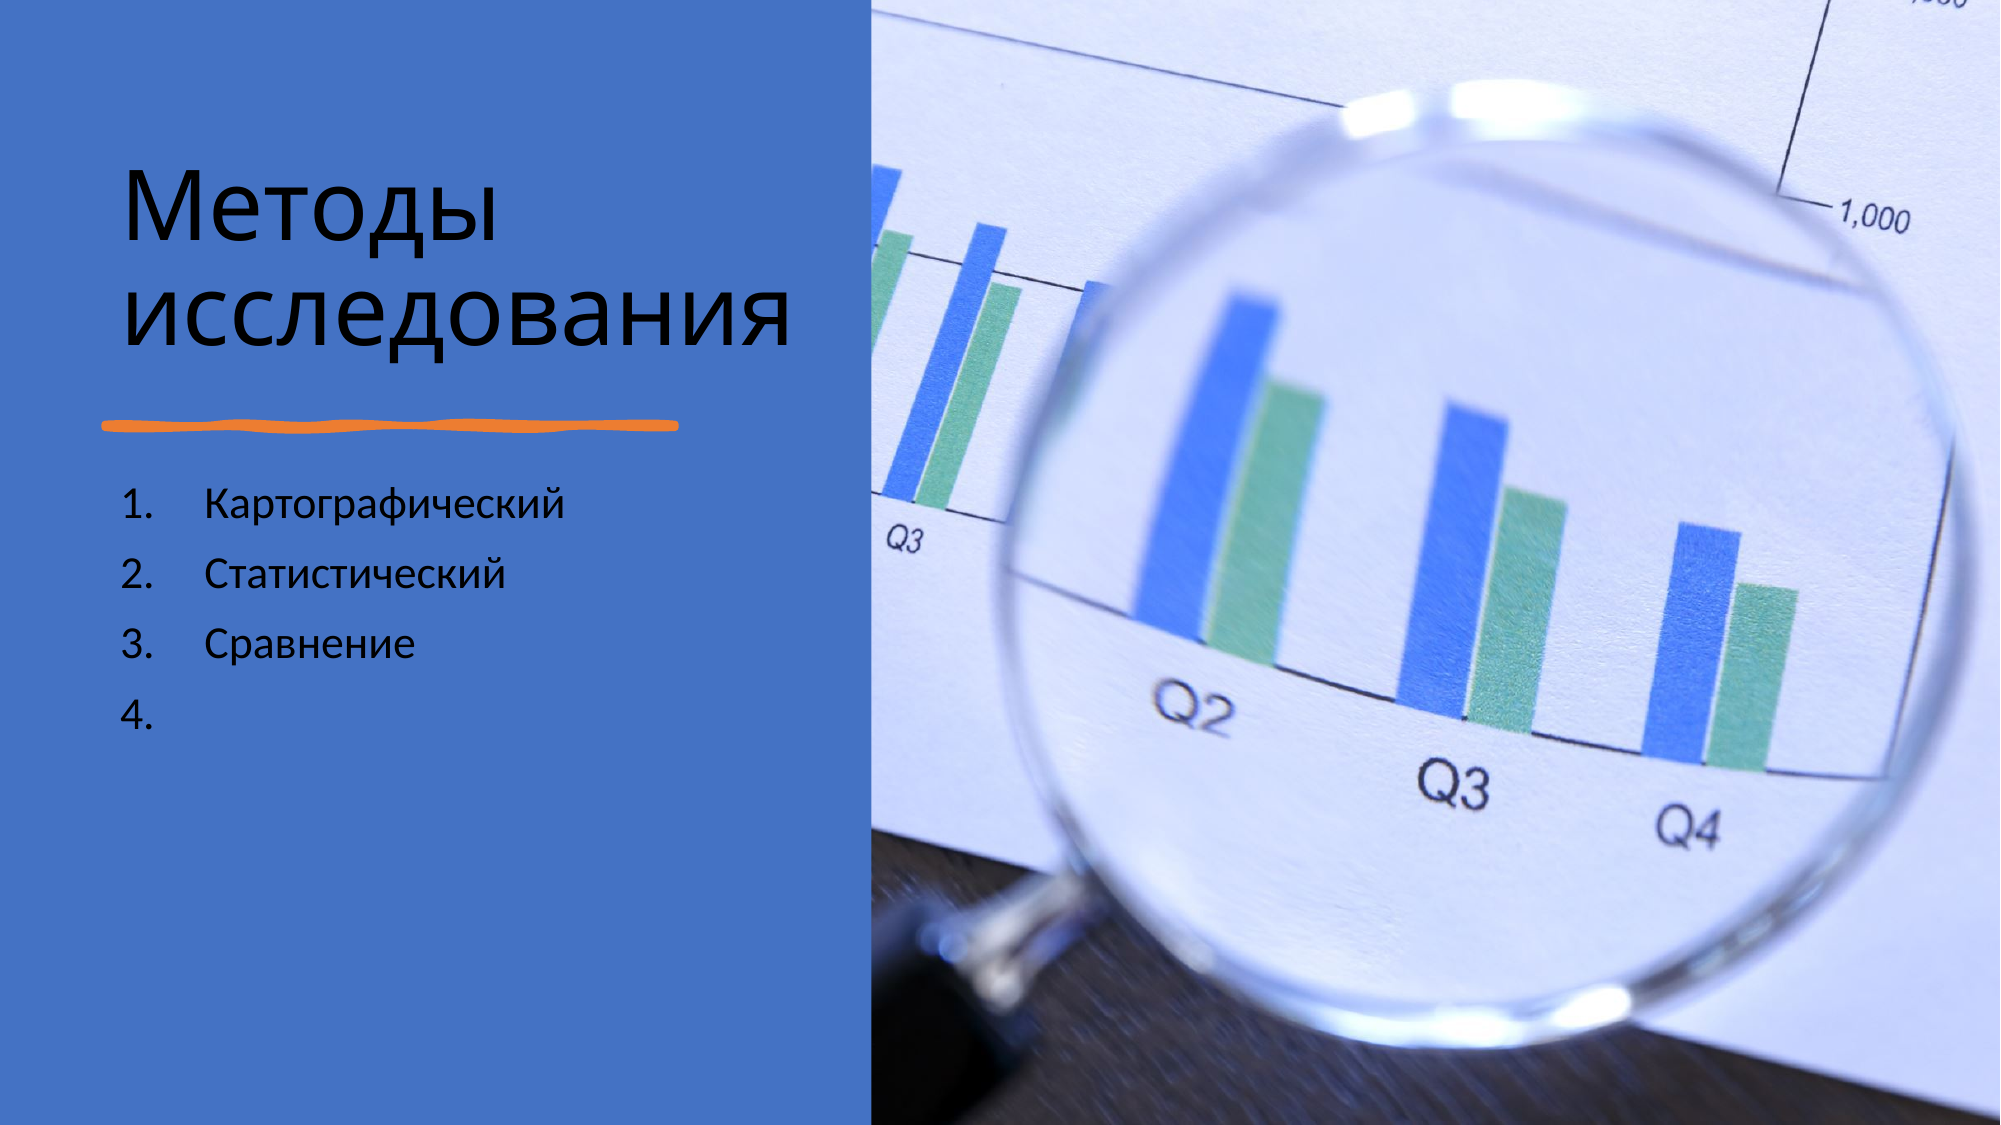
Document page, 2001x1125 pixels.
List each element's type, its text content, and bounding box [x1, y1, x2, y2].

list Картографический Статистический Сравнение [105, 471, 802, 1016]
picture [871, 0, 2000, 1125]
title Методы исследования [105, 53, 822, 375]
text_box [0, 0, 871, 1125]
